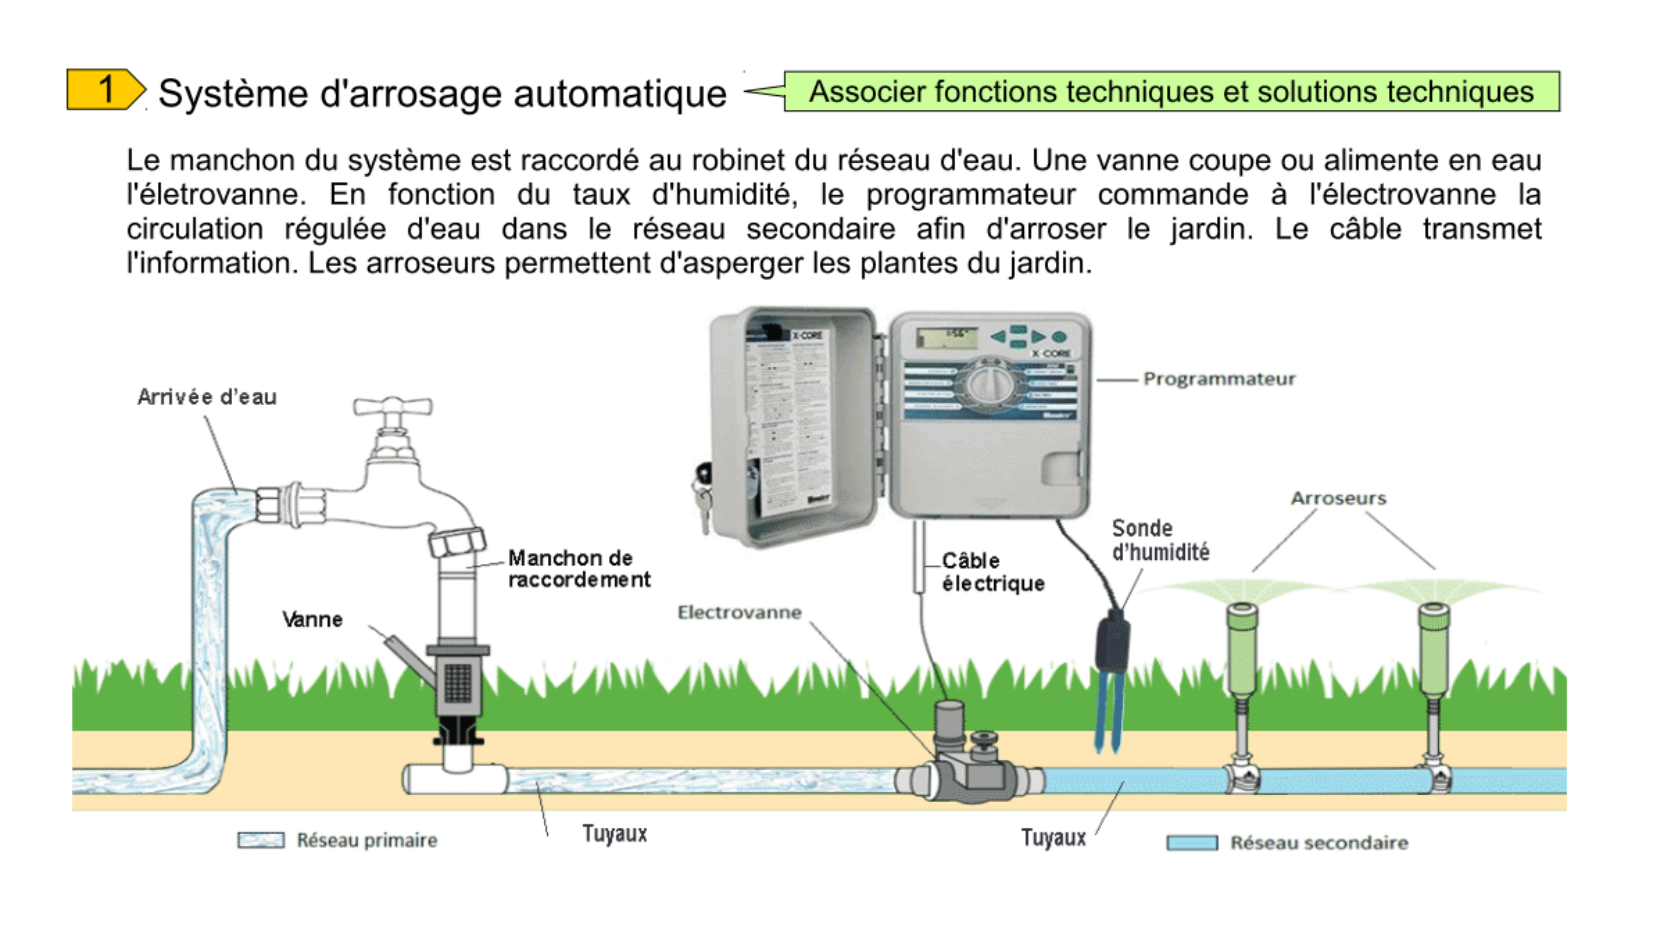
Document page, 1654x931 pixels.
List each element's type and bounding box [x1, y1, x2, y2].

picture [46, 59, 1606, 871]
